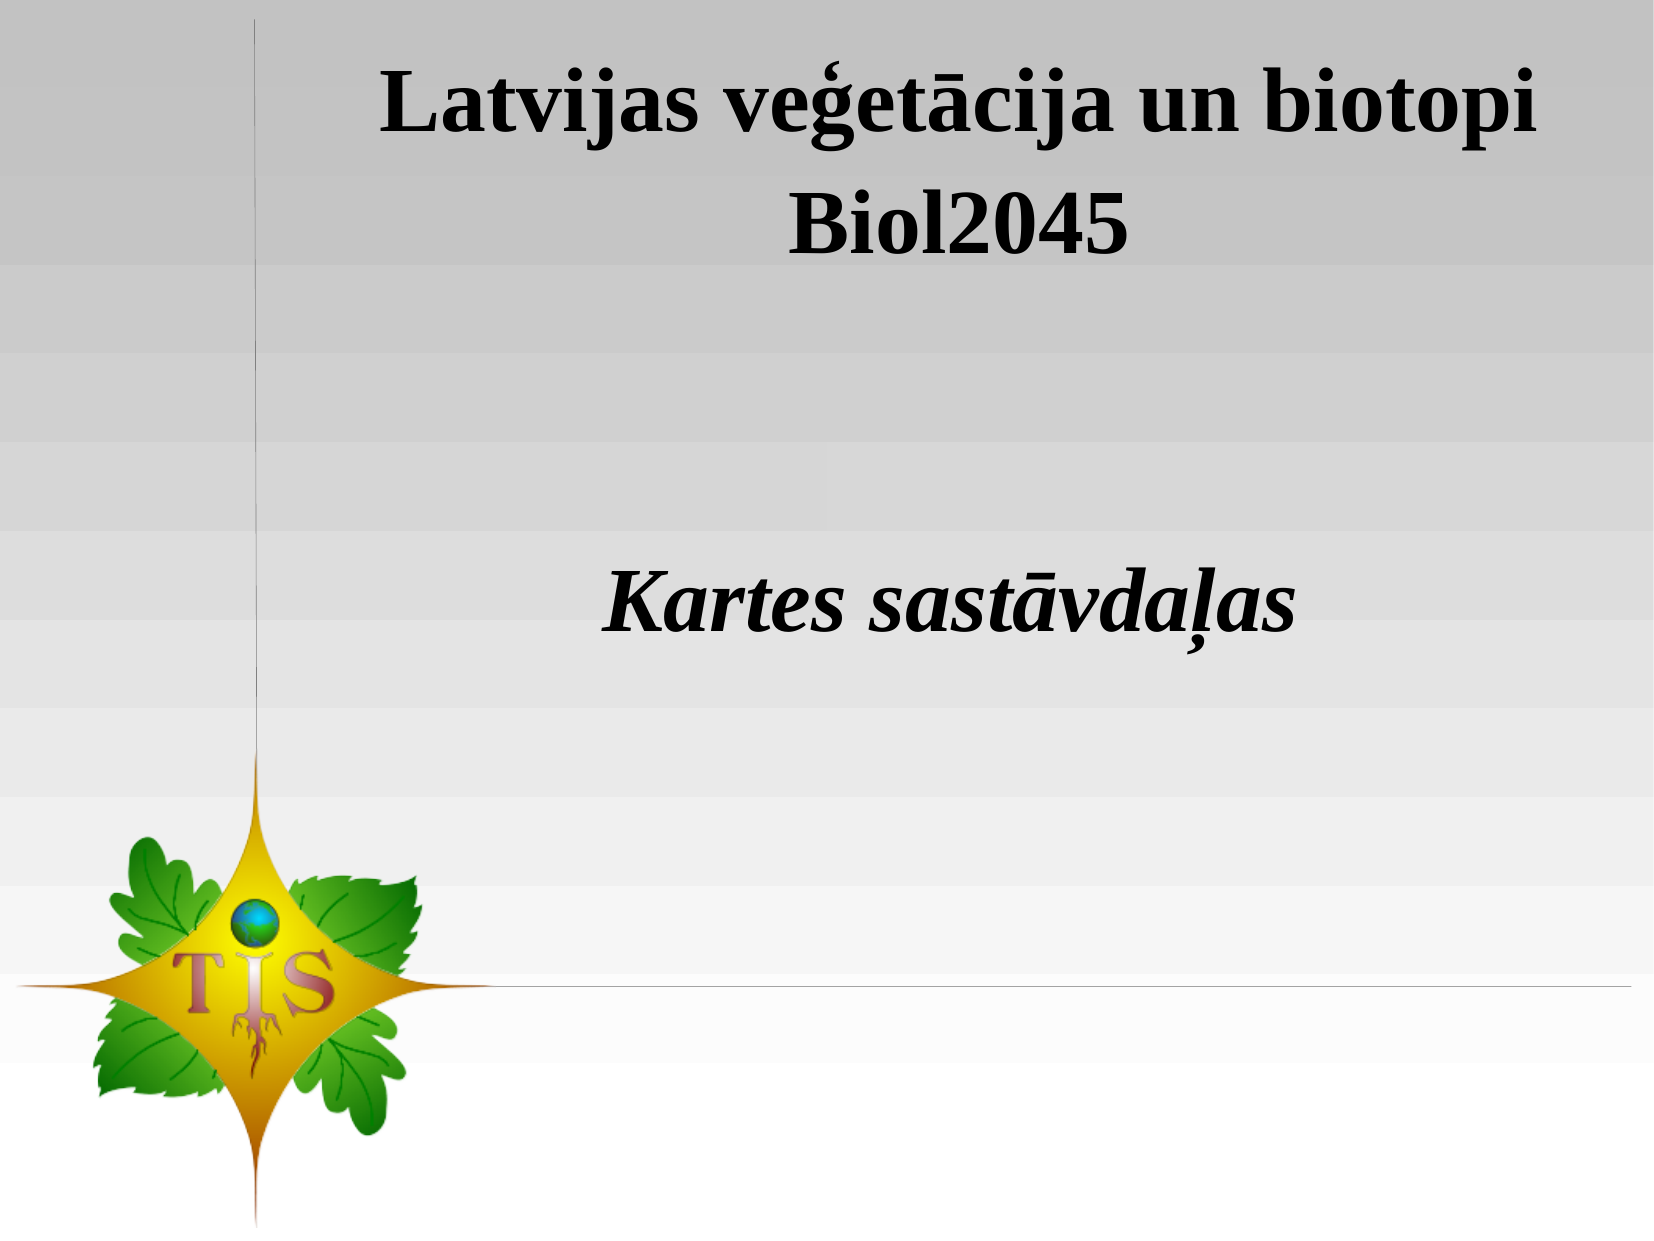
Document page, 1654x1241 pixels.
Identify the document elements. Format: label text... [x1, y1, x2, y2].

title Kartes sastāvdaļas [295, 324, 1607, 857]
picture [0, 0, 1654, 1241]
